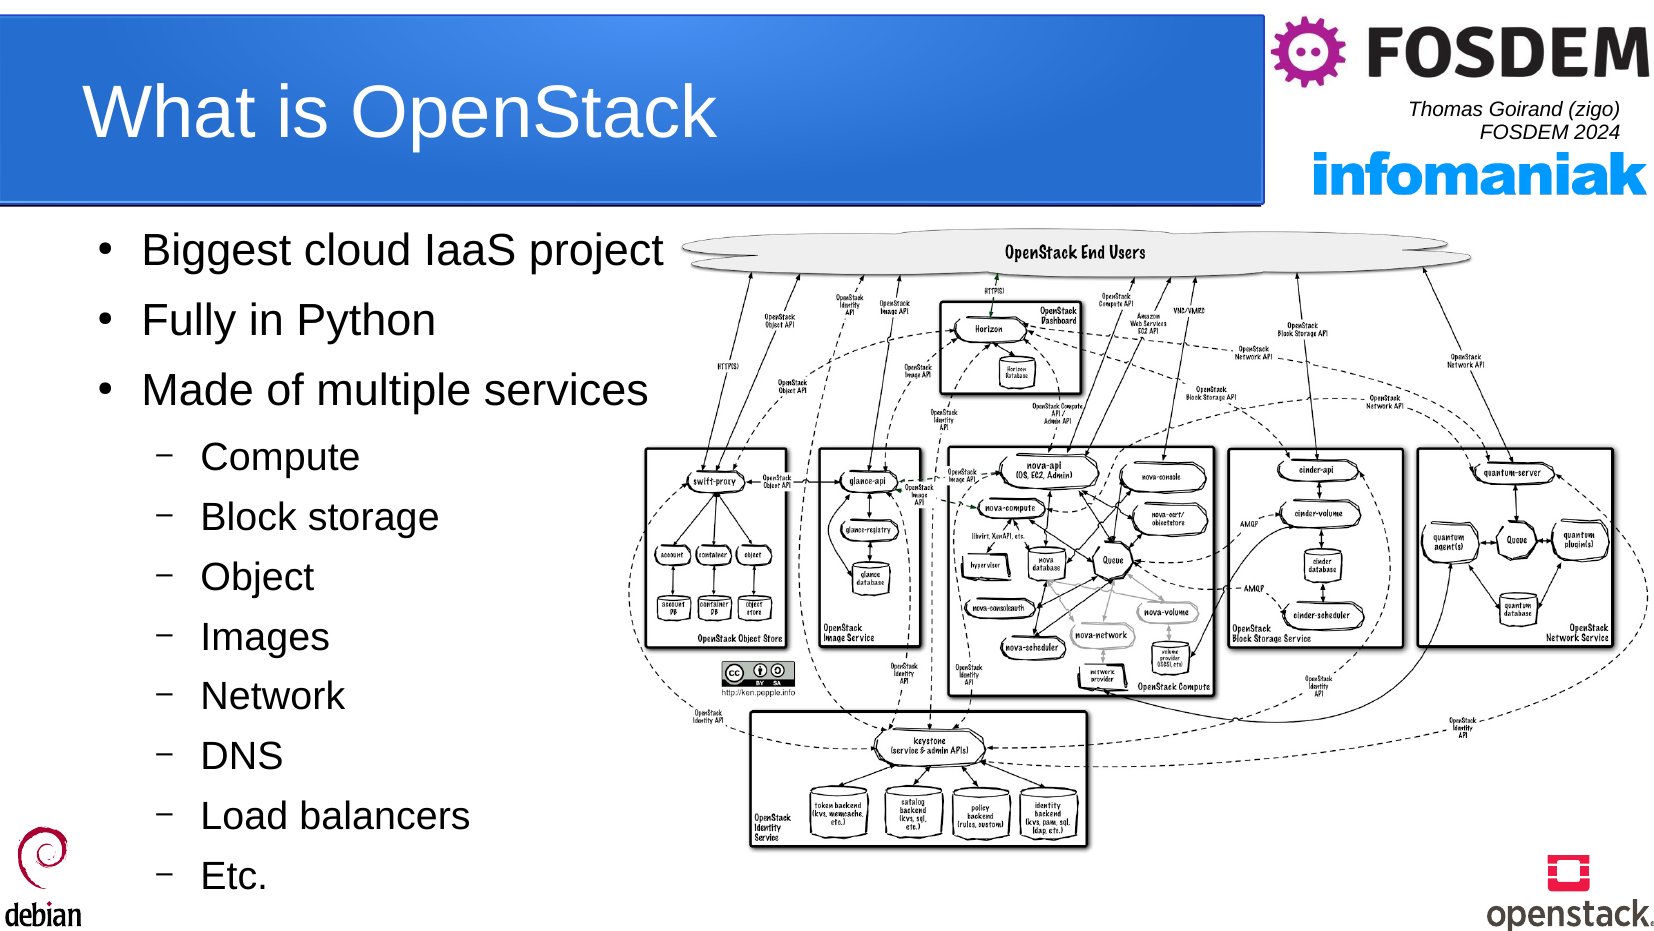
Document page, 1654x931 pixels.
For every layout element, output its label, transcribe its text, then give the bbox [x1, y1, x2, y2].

list Biggest cloud IaaS project Fully in Python Made of multiple services Compute Block storage Object Images Network DNS Load balancers Etc. [82, 224, 1291, 901]
title What is OpenStack [82, 35, 1235, 189]
picture [1291, 224, 1654, 855]
picture [1269, 14, 1651, 90]
picture [1314, 151, 1647, 195]
